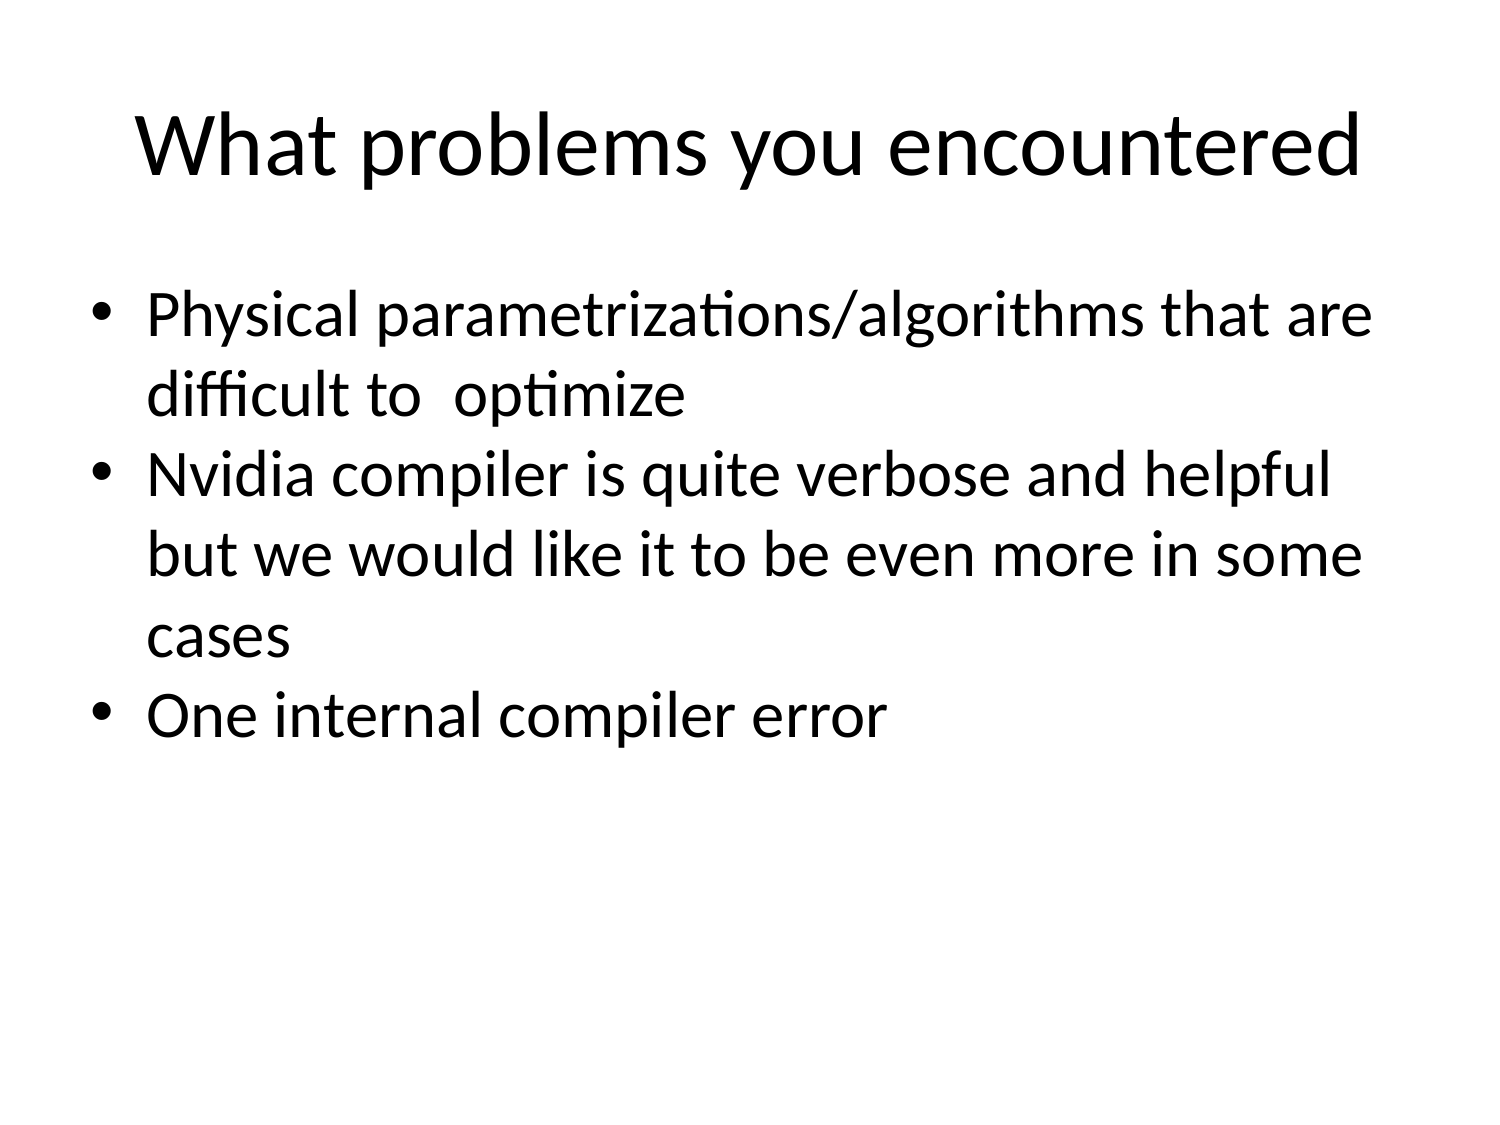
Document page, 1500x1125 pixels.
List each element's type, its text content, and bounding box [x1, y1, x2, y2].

list Physical parametrizations/algorithms that are difficult to optimize Nvidia compiler is quite verbose and helpful but we would like it to be even more in some cases One internal compiler error [75, 262, 1425, 1005]
title What problems you encountered [75, 45, 1425, 233]
